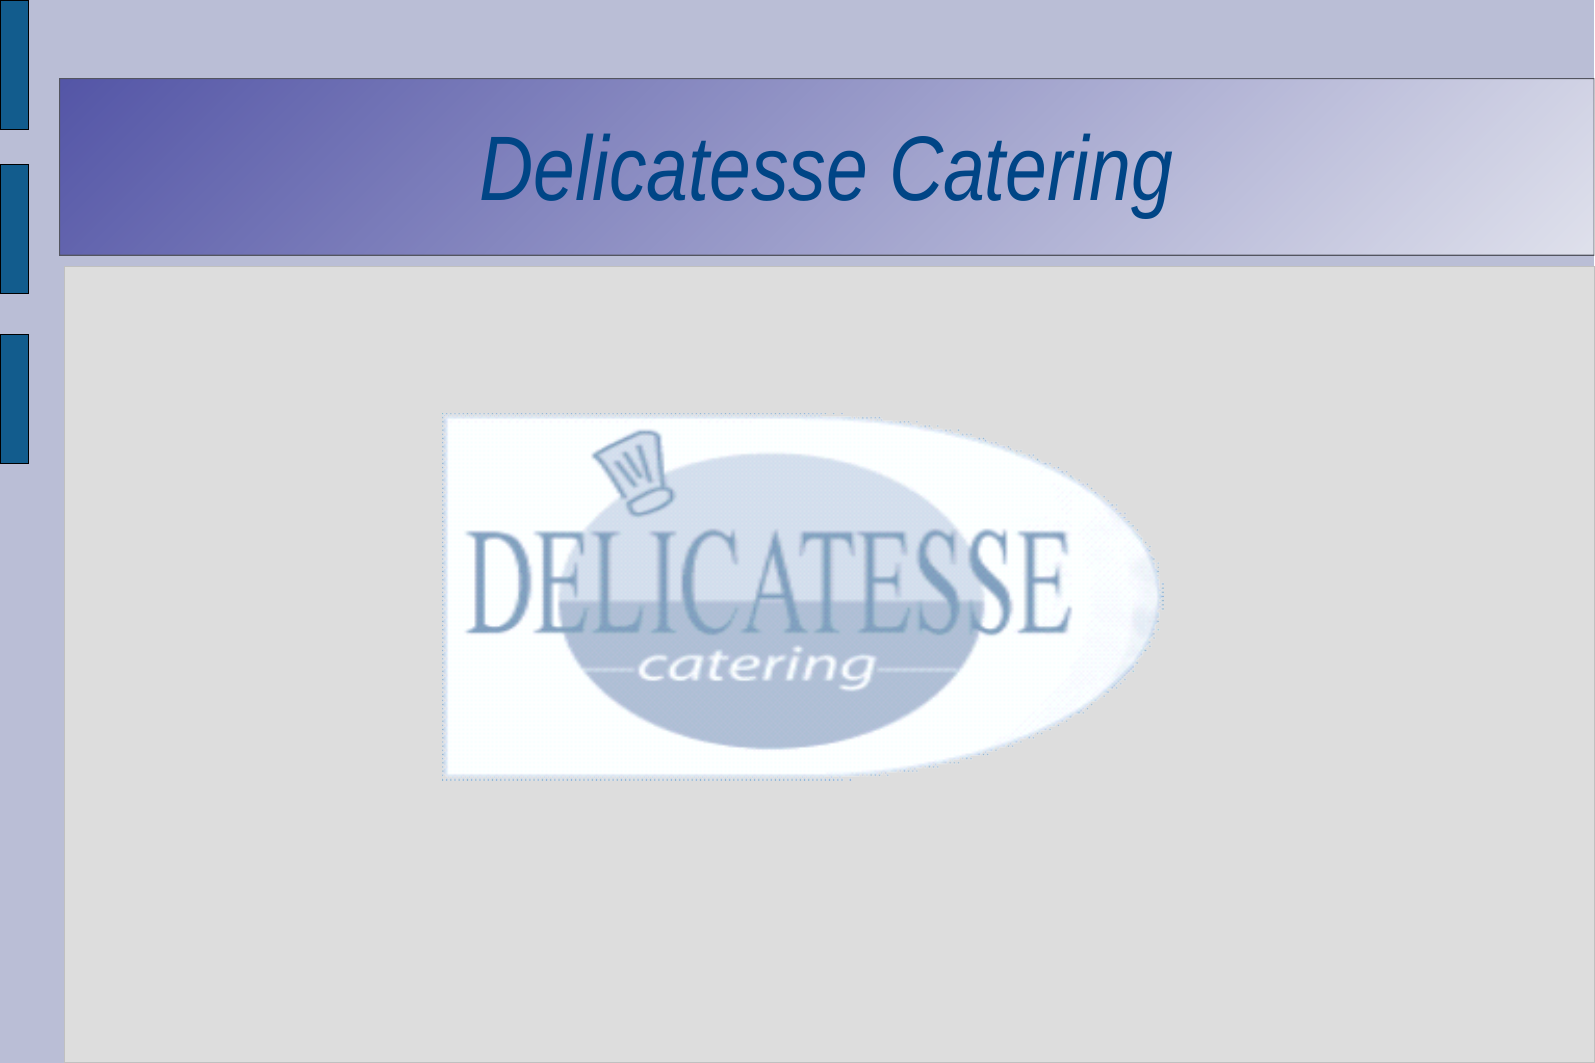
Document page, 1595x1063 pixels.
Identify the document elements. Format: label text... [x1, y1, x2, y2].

picture [442, 413, 1164, 781]
title Delicatesse Catering [59, 78, 1595, 256]
subtitle [117, 295, 1479, 966]
